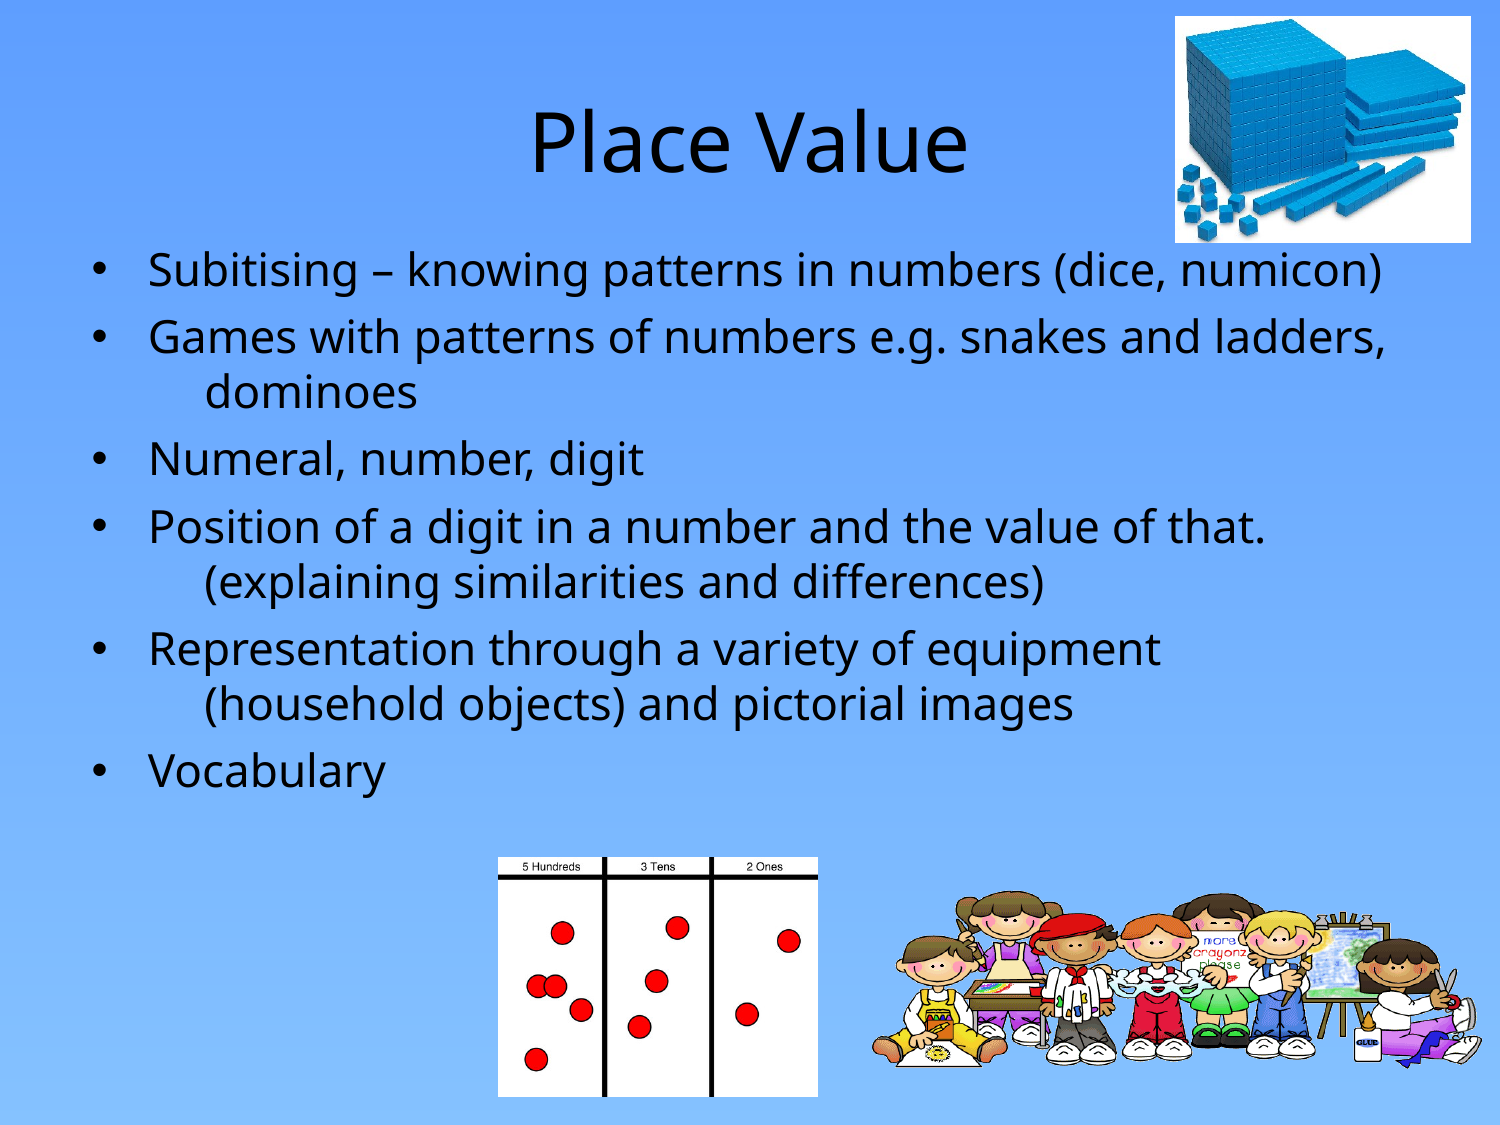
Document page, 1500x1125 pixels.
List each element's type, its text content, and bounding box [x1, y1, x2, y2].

picture [868, 885, 1487, 1071]
list Subitising – knowing patterns in numbers (dice, numicon) Games with patterns of numbers e.g. snakes and ladders, dominoes Numeral, number, digit Position of a digit in a number and the value of that. (explaining similarities and differences) Representation through a variety of equipment (household objects) and pictorial images Vocabulary [76, 232, 1427, 976]
title Place Value [75, 45, 1175, 233]
picture [1175, 16, 1471, 243]
picture [498, 857, 818, 1098]
